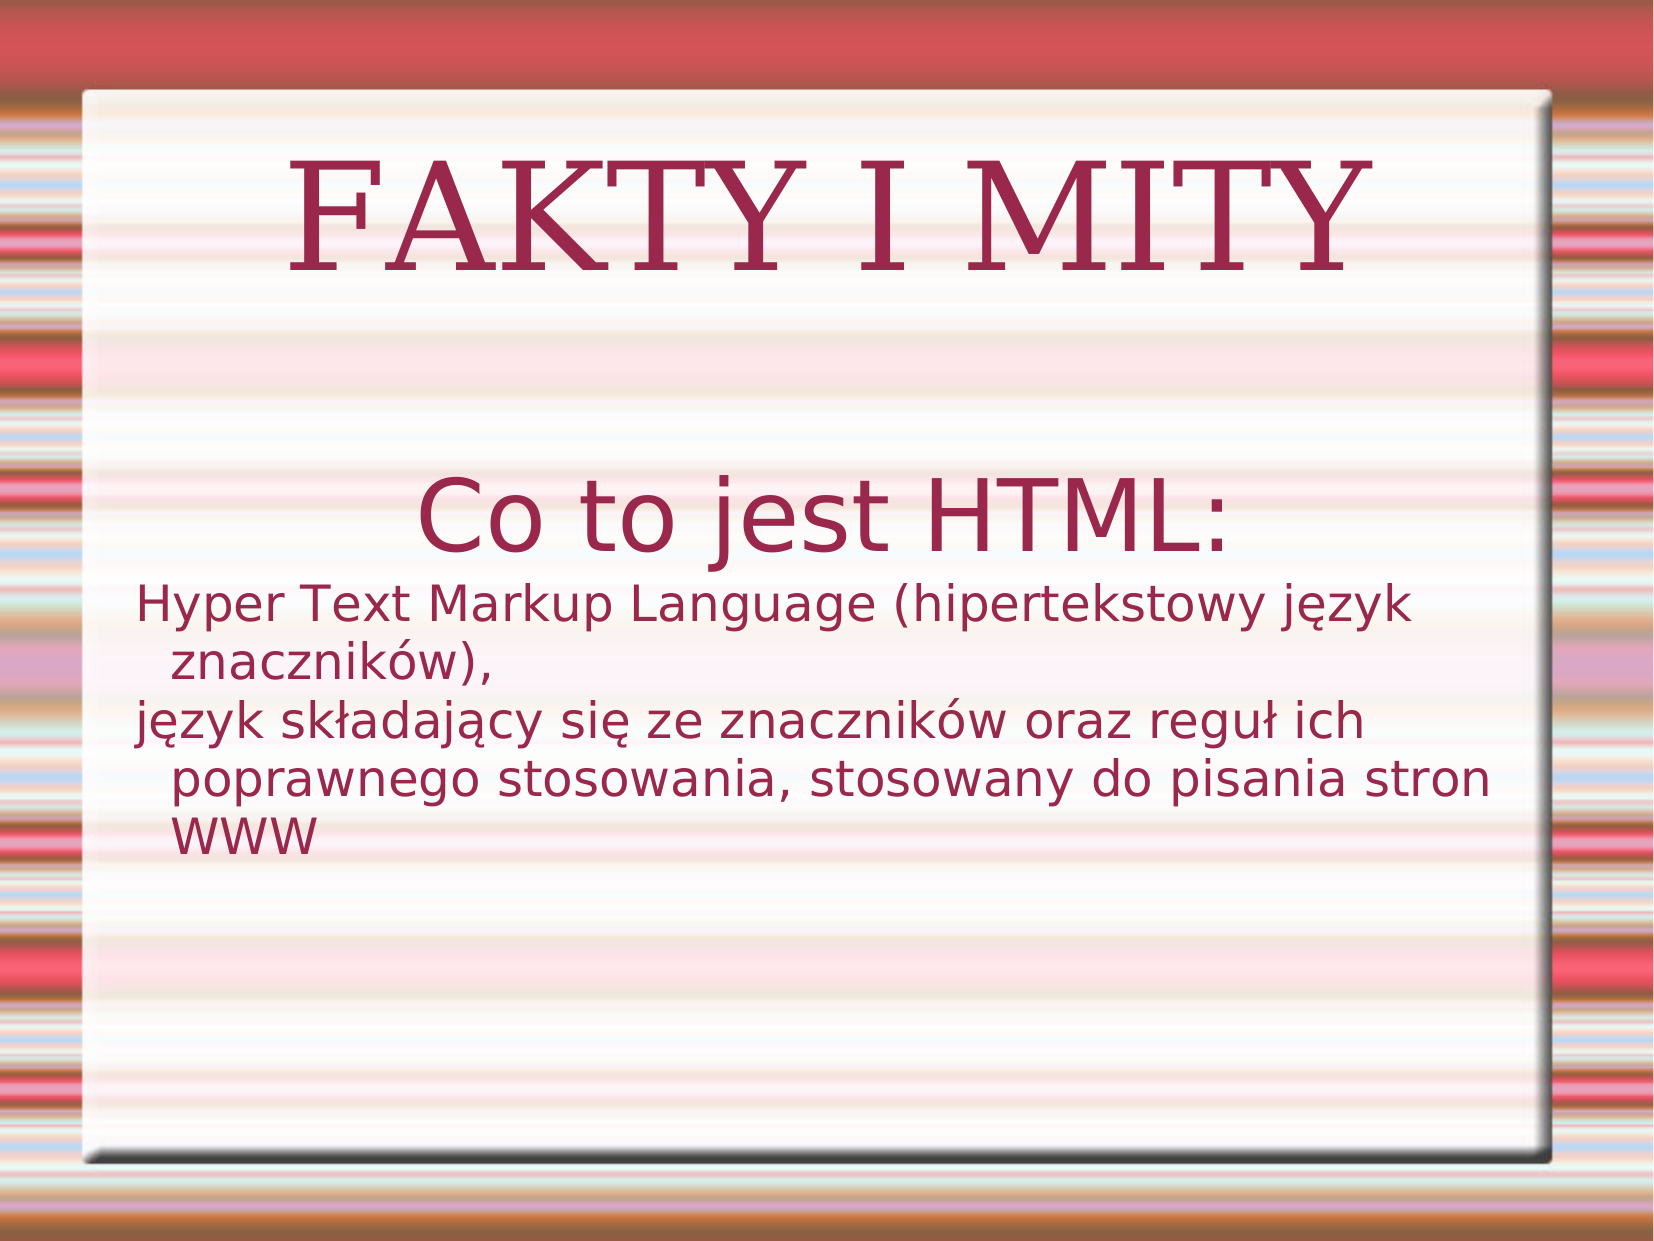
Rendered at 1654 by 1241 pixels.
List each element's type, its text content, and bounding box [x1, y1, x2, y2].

picture [0, 0, 1654, 1241]
title FAKTY I MITY [121, 114, 1534, 322]
subtitle Co to jest HTML: Hyper Text Markup Language (hipertekstowy język znaczników), język składający się ze znaczników oraz reguł ich poprawnego stosowania, stosowany do pisania stron WWW [134, 350, 1516, 975]
